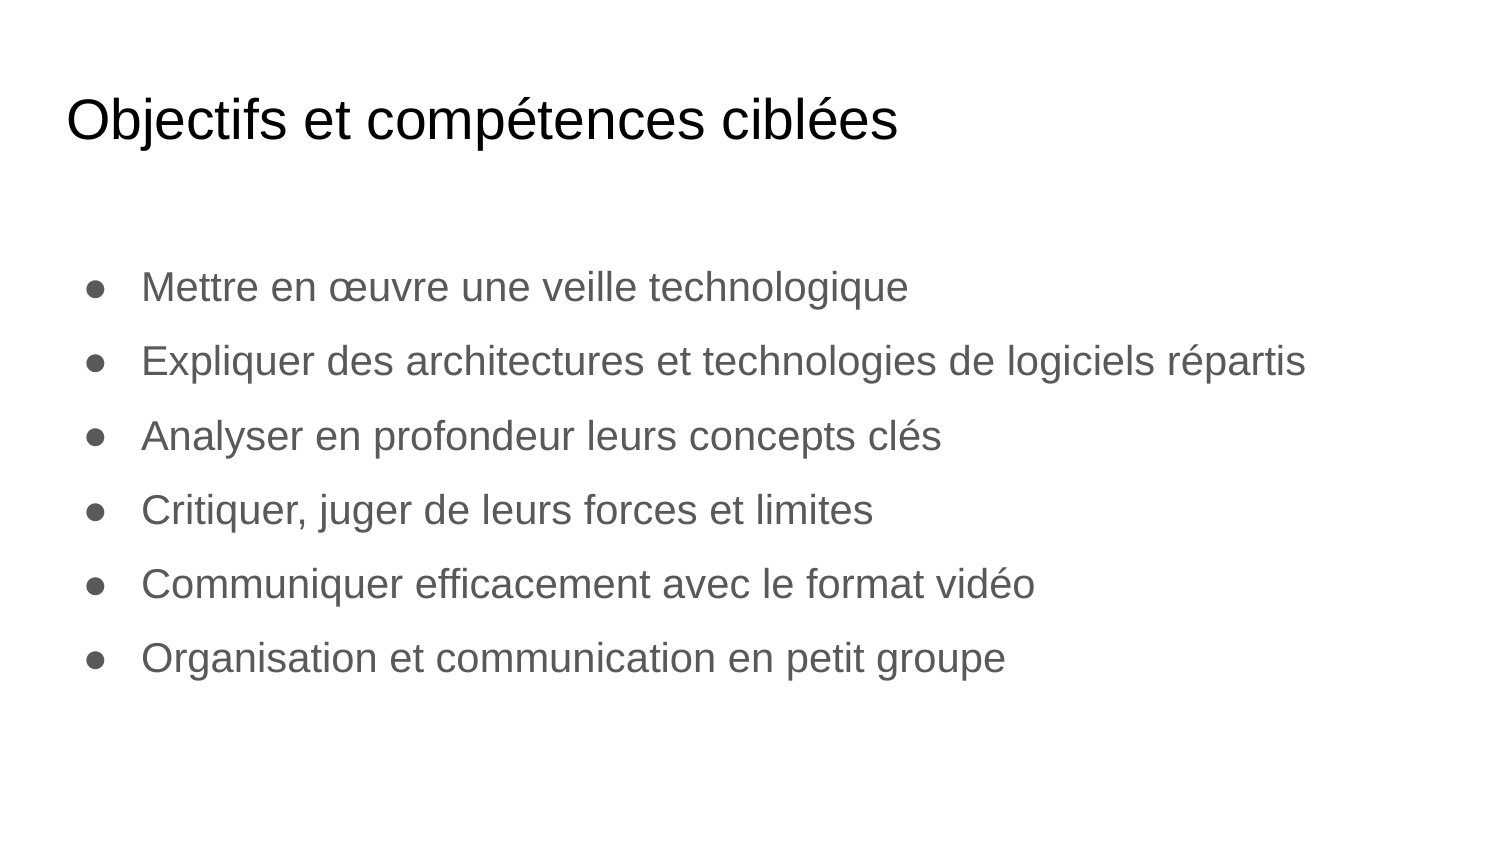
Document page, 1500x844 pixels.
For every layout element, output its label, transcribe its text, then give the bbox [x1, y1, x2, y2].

title Objectifs et compétences ciblées [51, 72, 1449, 167]
list Mettre en œuvre une veille technologique Expliquer des architectures et technologies de logiciels répartis Analyser en profondeur leurs concepts clés Critiquer, juger de leurs forces et limites Communiquer efficacement avec le format vidéo Organisation et communication en petit groupe [51, 189, 1449, 750]
